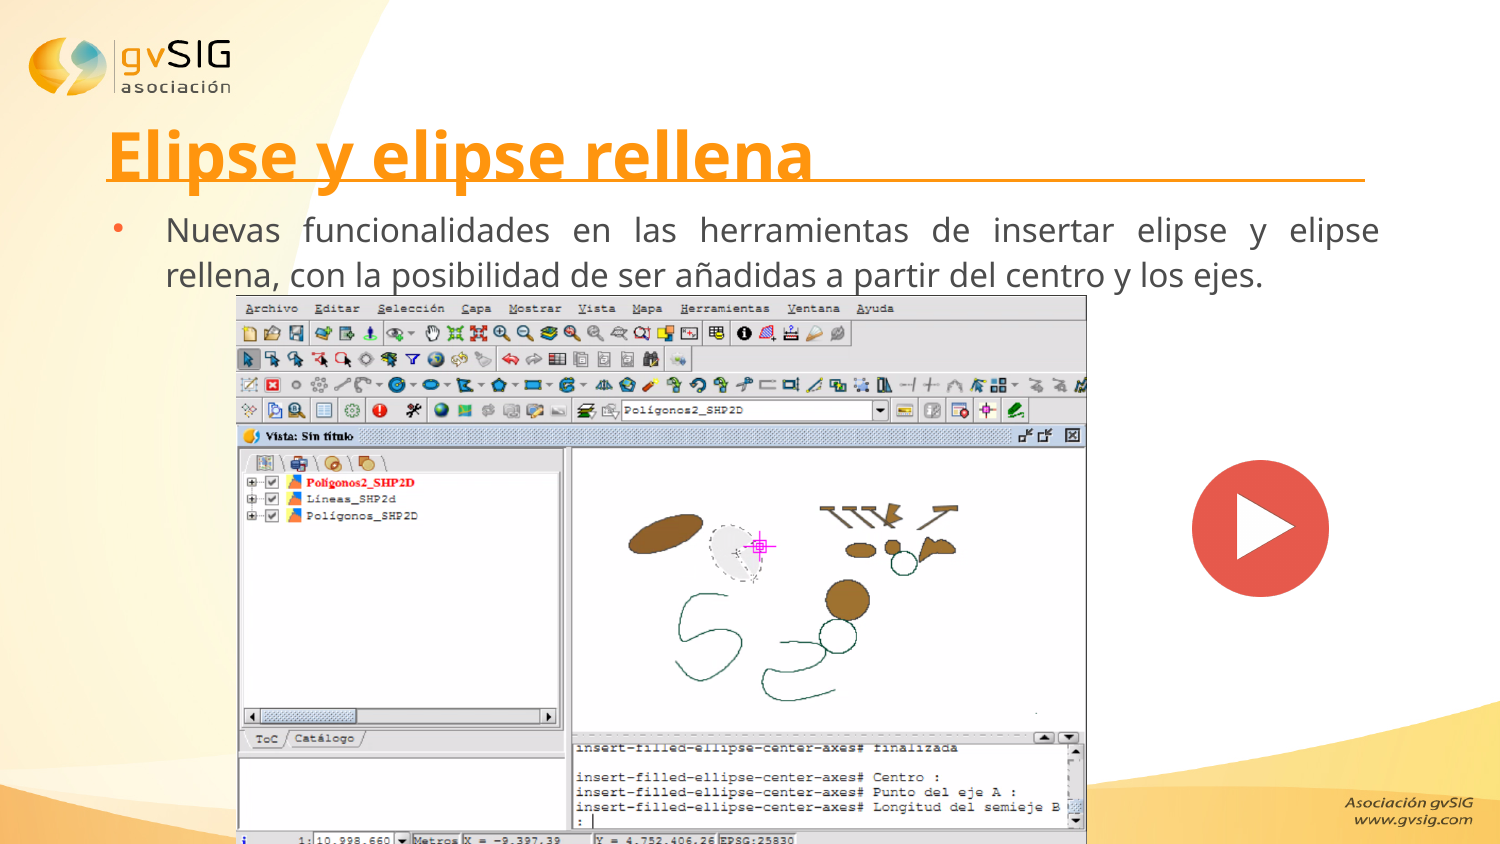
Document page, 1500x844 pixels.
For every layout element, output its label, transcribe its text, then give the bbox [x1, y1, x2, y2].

list Nuevas funcionalidades en las herramientas de insertar elipse y elipse rellena, con la posibilidad de ser añadidas a partir del centro y los ejes. [94, 206, 1382, 308]
title Elipse y elipse rellena [106, 115, 1457, 193]
picture [0, 0, 1500, 844]
